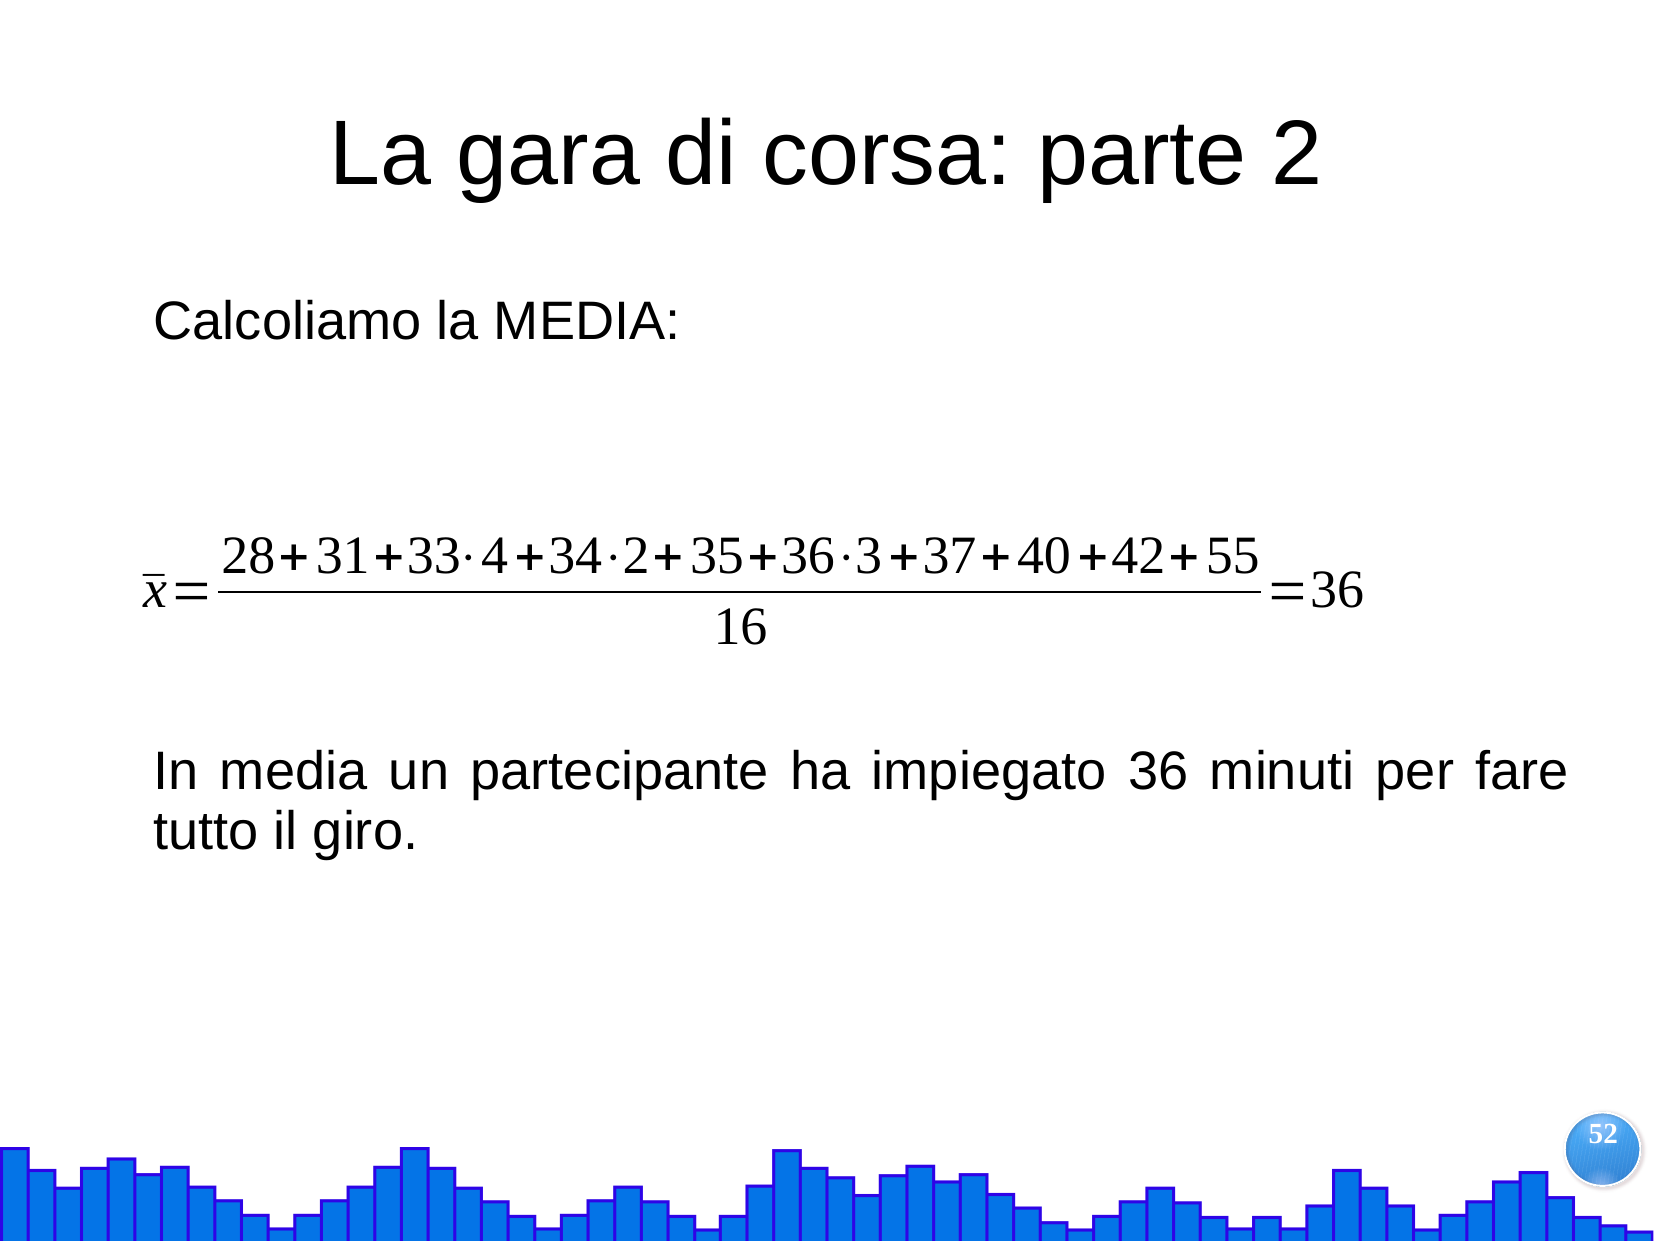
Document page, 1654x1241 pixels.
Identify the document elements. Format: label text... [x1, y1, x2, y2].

picture [0, 1147, 1654, 1241]
chart [127, 526, 1380, 656]
title La gara di corsa: parte 2 [82, 49, 1571, 257]
list Calcoliamo la MEDIA: In media un partecipante ha impiegato 36 minuti per fare tutto il giro. [82, 290, 1571, 1010]
